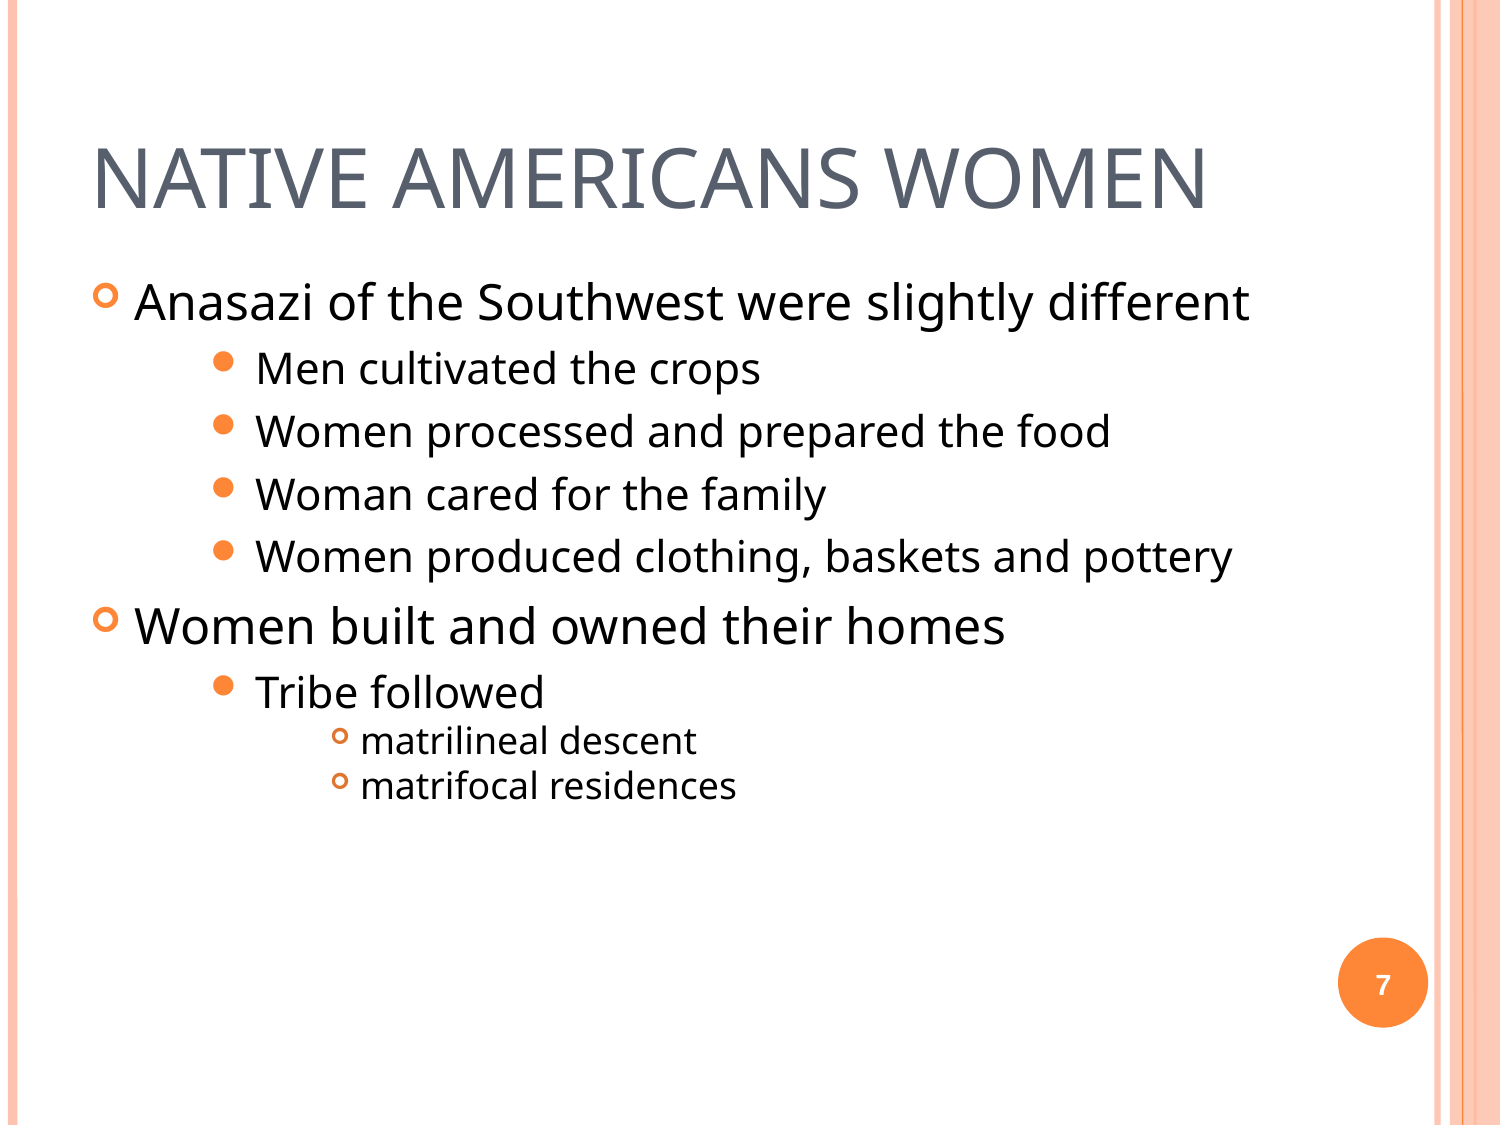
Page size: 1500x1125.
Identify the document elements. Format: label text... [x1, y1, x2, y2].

text_box [1333, 940, 1434, 1027]
title Native Americans Women [75, 45, 1300, 233]
list Anasazi of the Southwest were slightly different Men cultivated the crops Women processed and prepared the food Woman cared for the family Women produced clothing, baskets and pottery Women built and owned their homes Tribe followed matrilineal descent matrifocal residences [75, 262, 1300, 1062]
